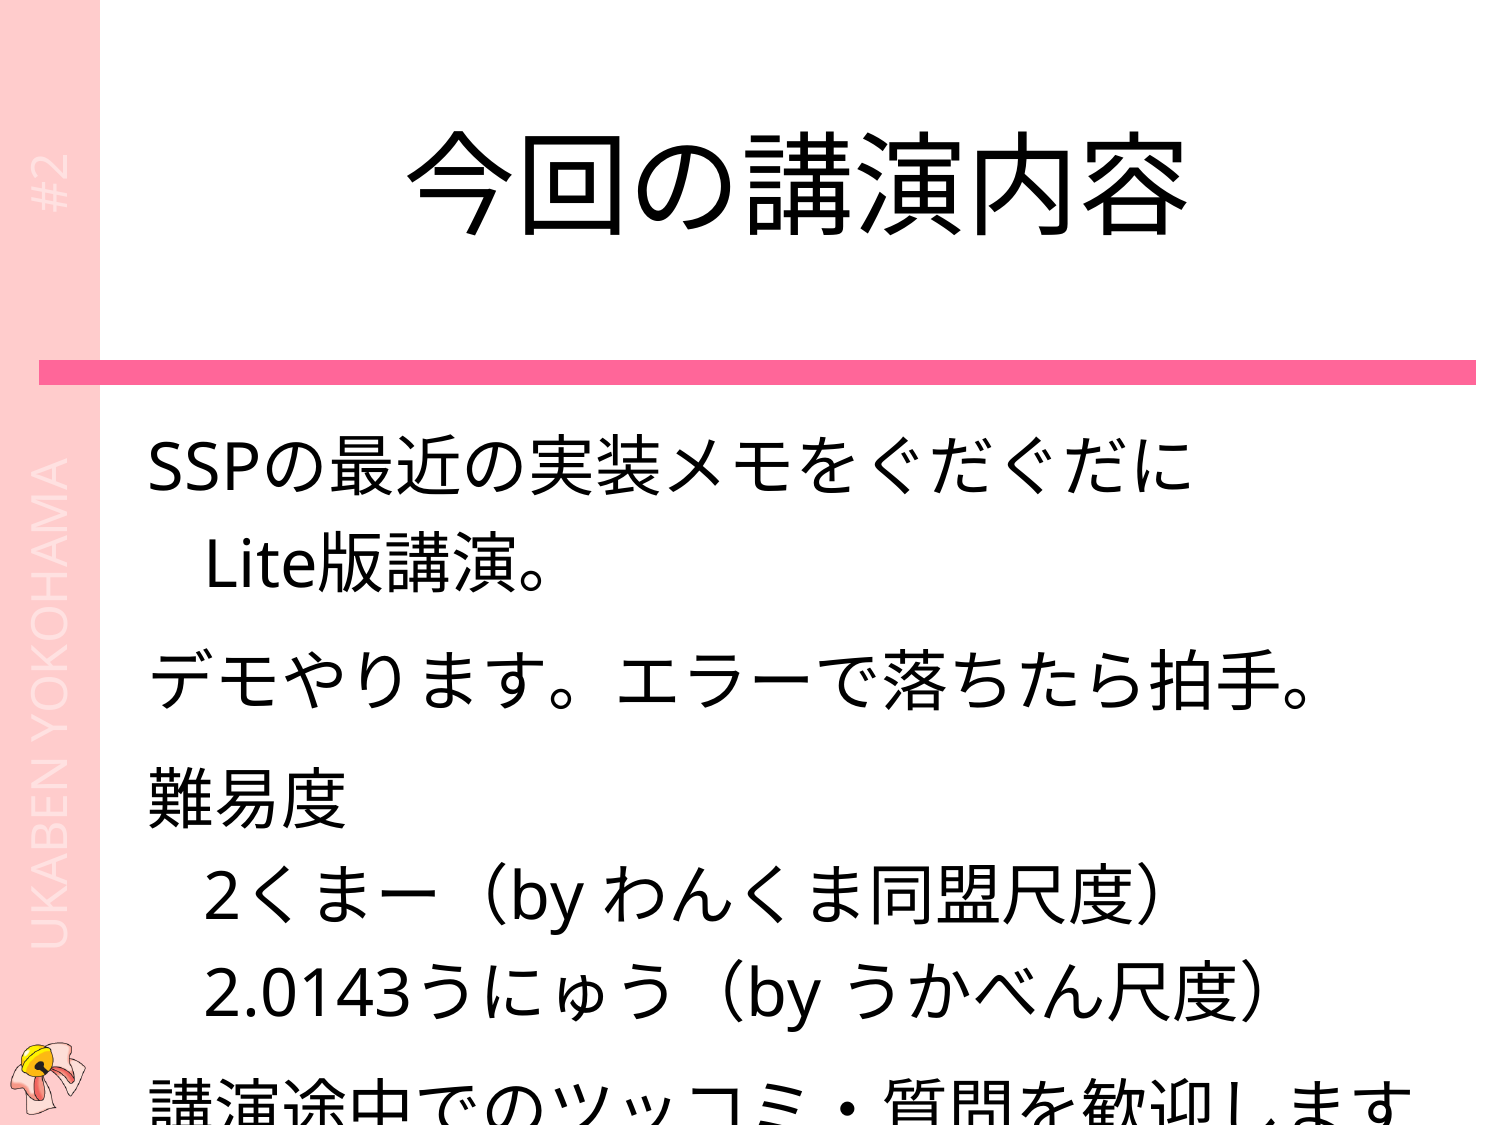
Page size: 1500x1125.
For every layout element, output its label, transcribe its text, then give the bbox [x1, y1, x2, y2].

list SSPの最近の実装メモをぐだぐだに Lite版講演。 デモやります。エラーで落ちたら拍手。 難易度 2くまー（by わんくま同盟尺度） 2.0143うにゅう（by うかべん尺度） 講演途中でのツッコミ・質問を歓迎します 講演途中の居眠りは家燃えるゾ！ [147, 413, 1447, 1111]
title 今回の講演内容 [147, 29, 1447, 325]
picture [10, 1042, 86, 1115]
